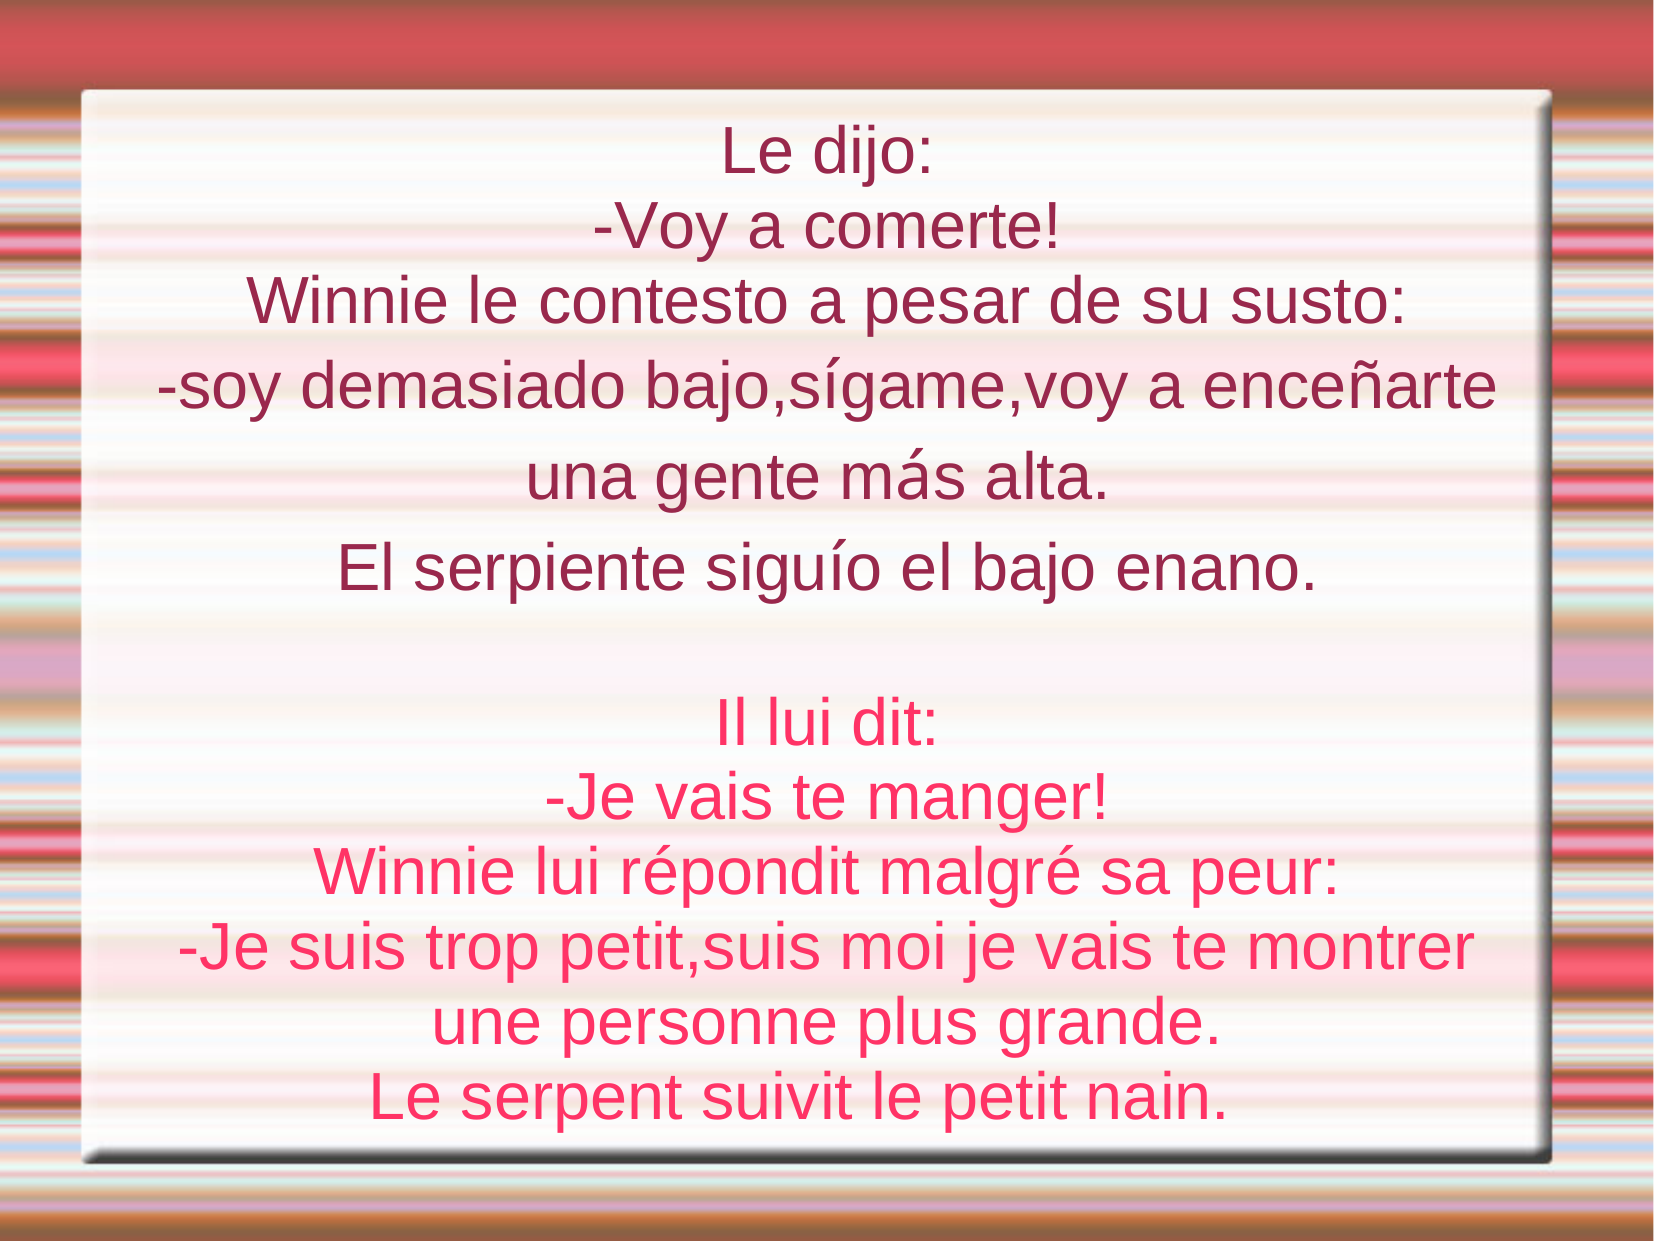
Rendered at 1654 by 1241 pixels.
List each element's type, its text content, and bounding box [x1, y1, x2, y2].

subtitle Le dijo: -Voy a comerte! Winnie le contesto a pesar de su susto: -soy demasiado bajo,sígame,voy a enceñarte una gente más alta. El serpiente siguío el bajo enano. Il lui dit: -Je vais te manger! Winnie lui répondit malgré sa peur: -Je suis trop petit,suis moi je vais te montrer une personne plus grande. Le serpent suivit le petit nain. [121, 114, 1534, 1132]
picture [0, 0, 1654, 1241]
